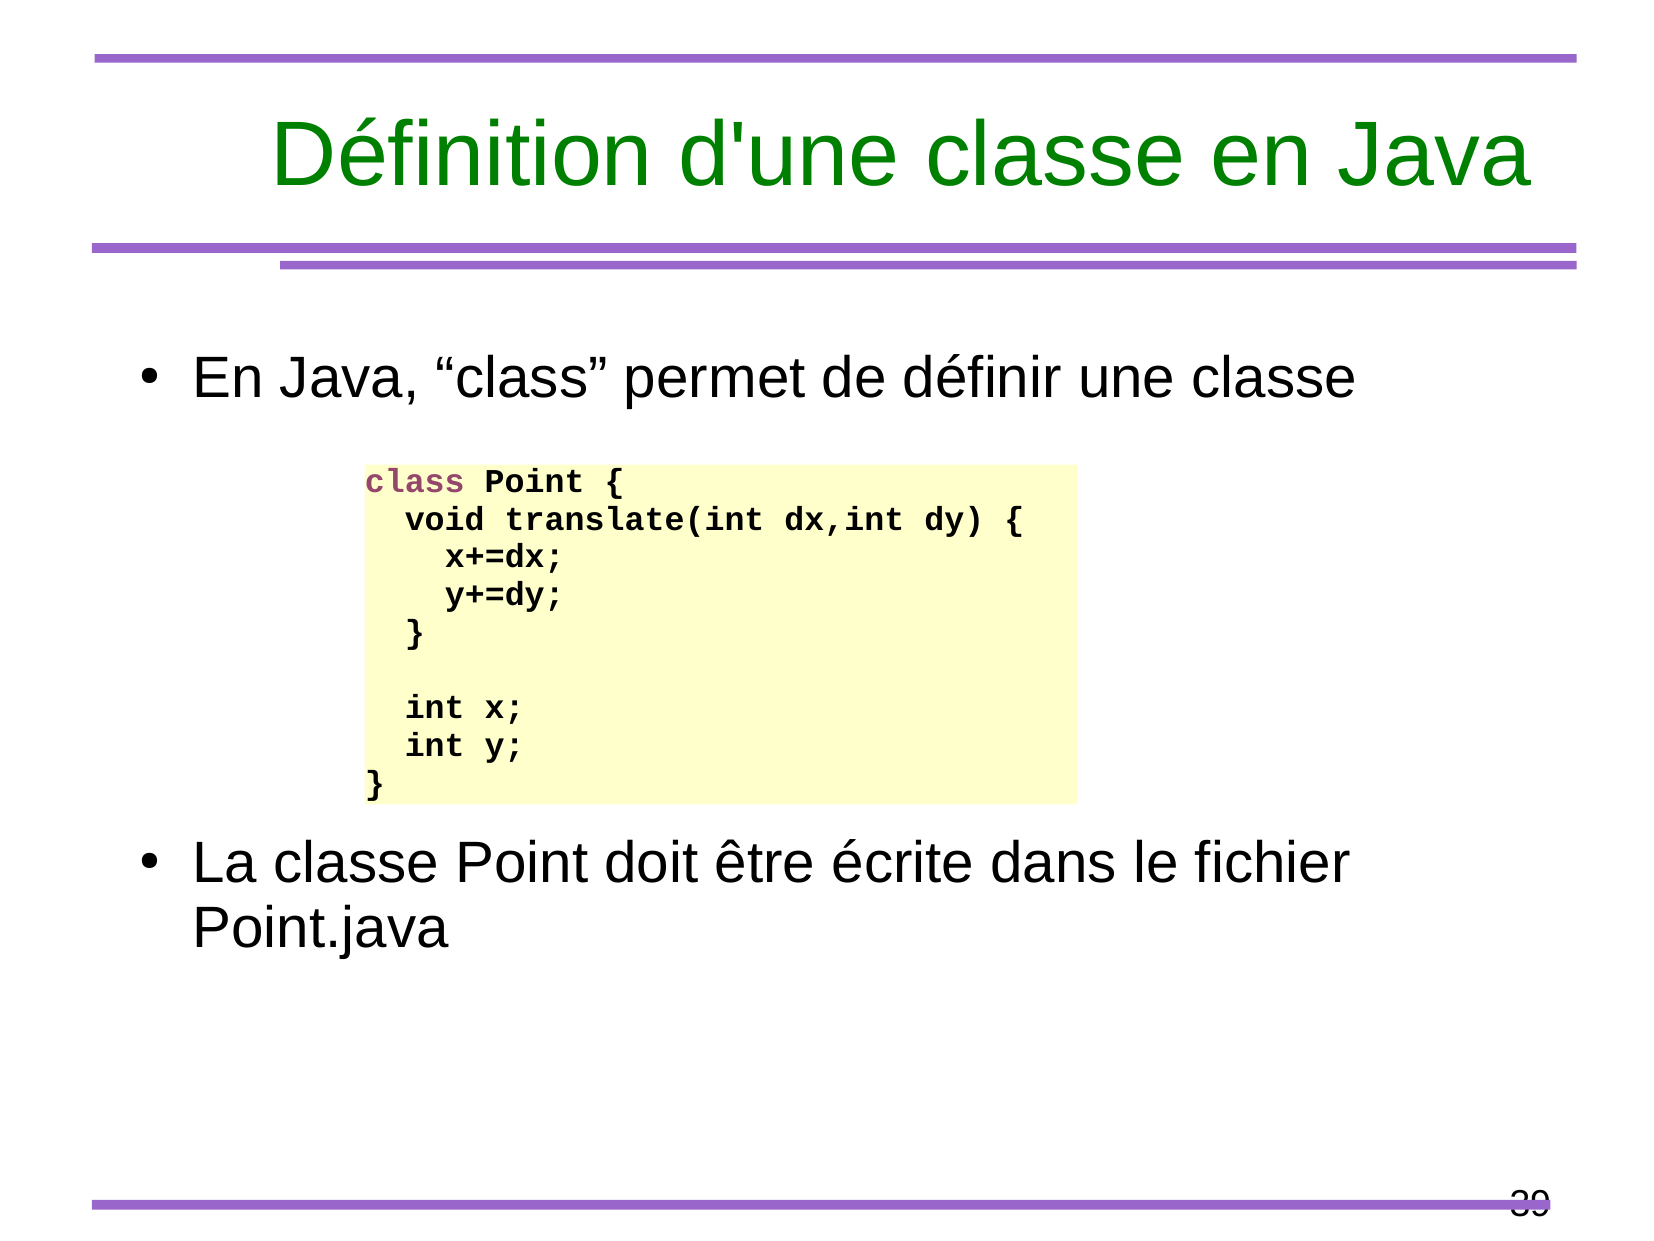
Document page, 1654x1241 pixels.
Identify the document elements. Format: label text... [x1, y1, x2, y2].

title Définition d'une classe en Java [121, 49, 1534, 257]
list En Java, “class” permet de définir une classe La classe Point doit être écrite dans le fichier Point.java [121, 344, 1574, 997]
text_box class Point { void translate(int dx,int dy) { x+=dx; y+=dy; } int x; int y; } [364, 464, 1078, 805]
